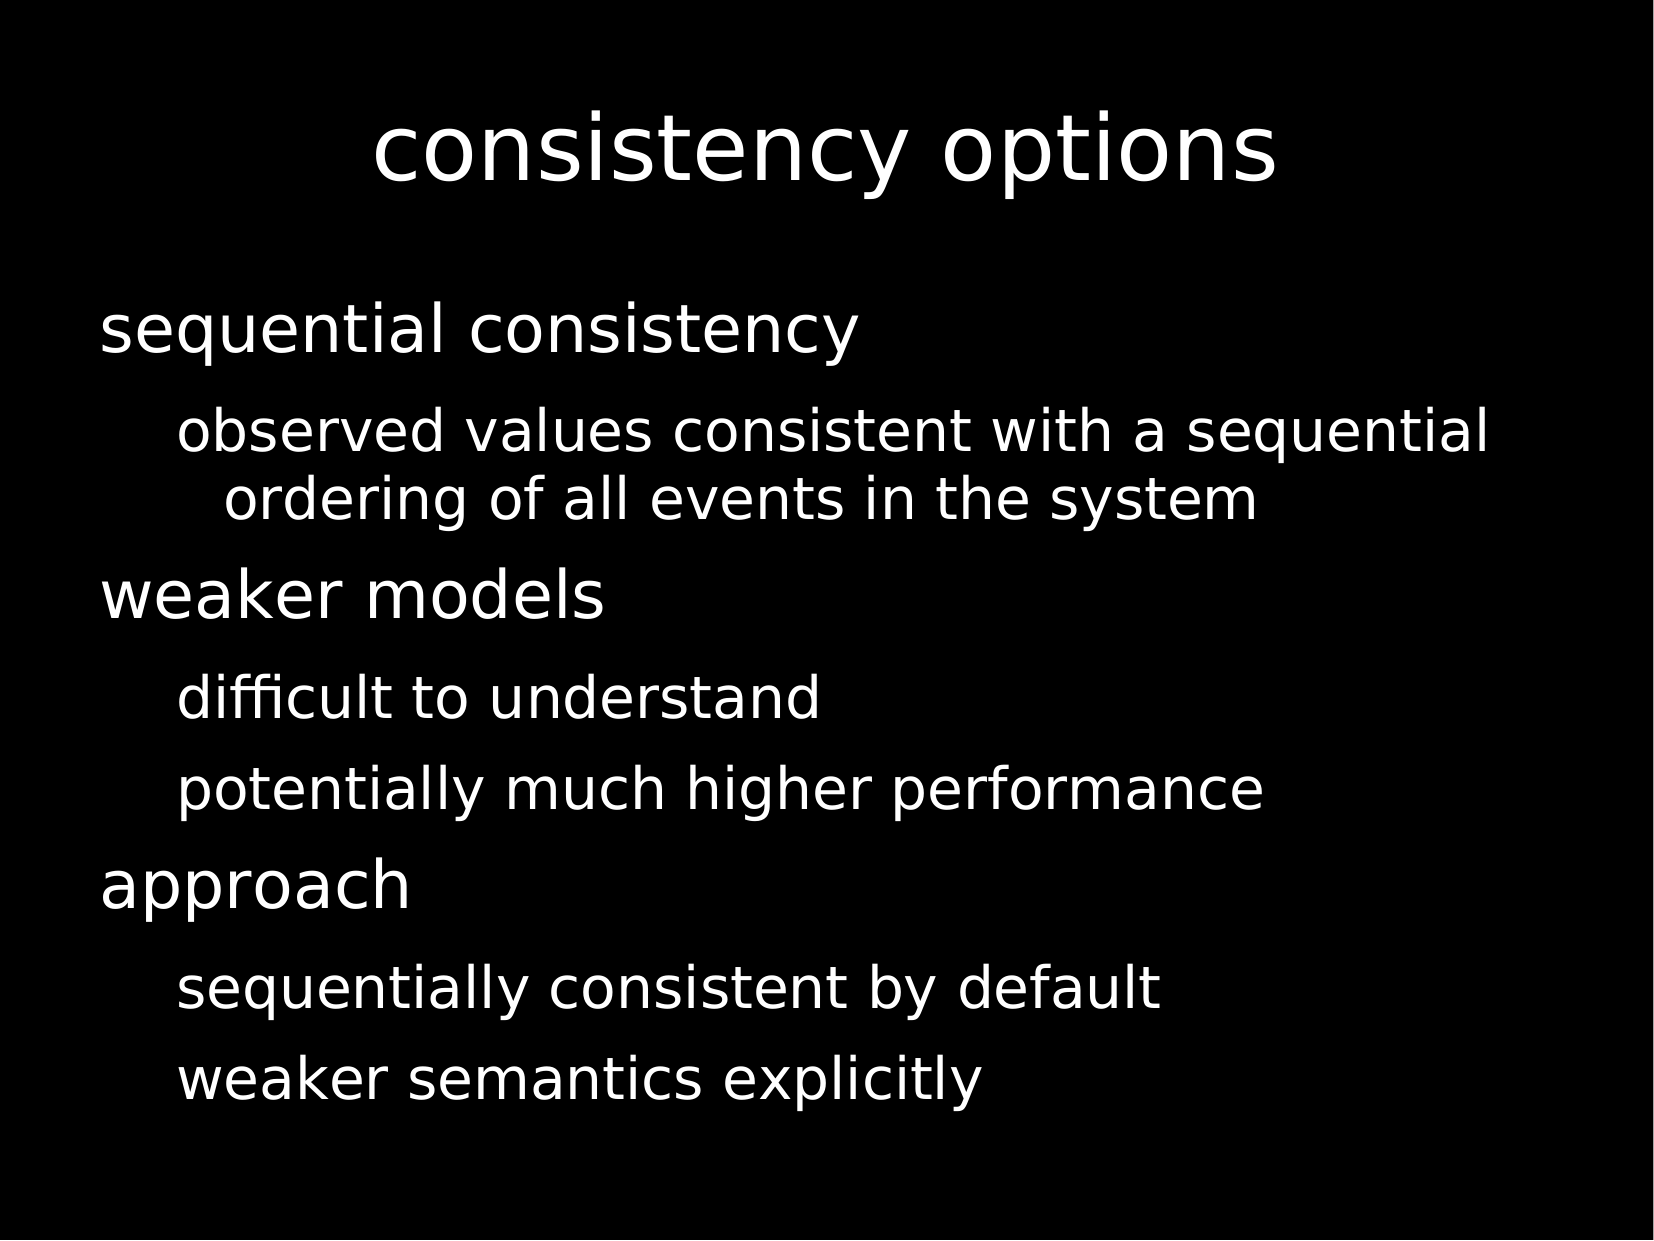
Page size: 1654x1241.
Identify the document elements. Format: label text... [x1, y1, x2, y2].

title consistency options [82, 46, 1570, 259]
list sequential consistency observed values consistent with a sequential ordering of all events in the system weaker models difficult to understand potentially much higher performance approach sequentially consistent by default weaker semantics explicitly [82, 290, 1570, 1205]
